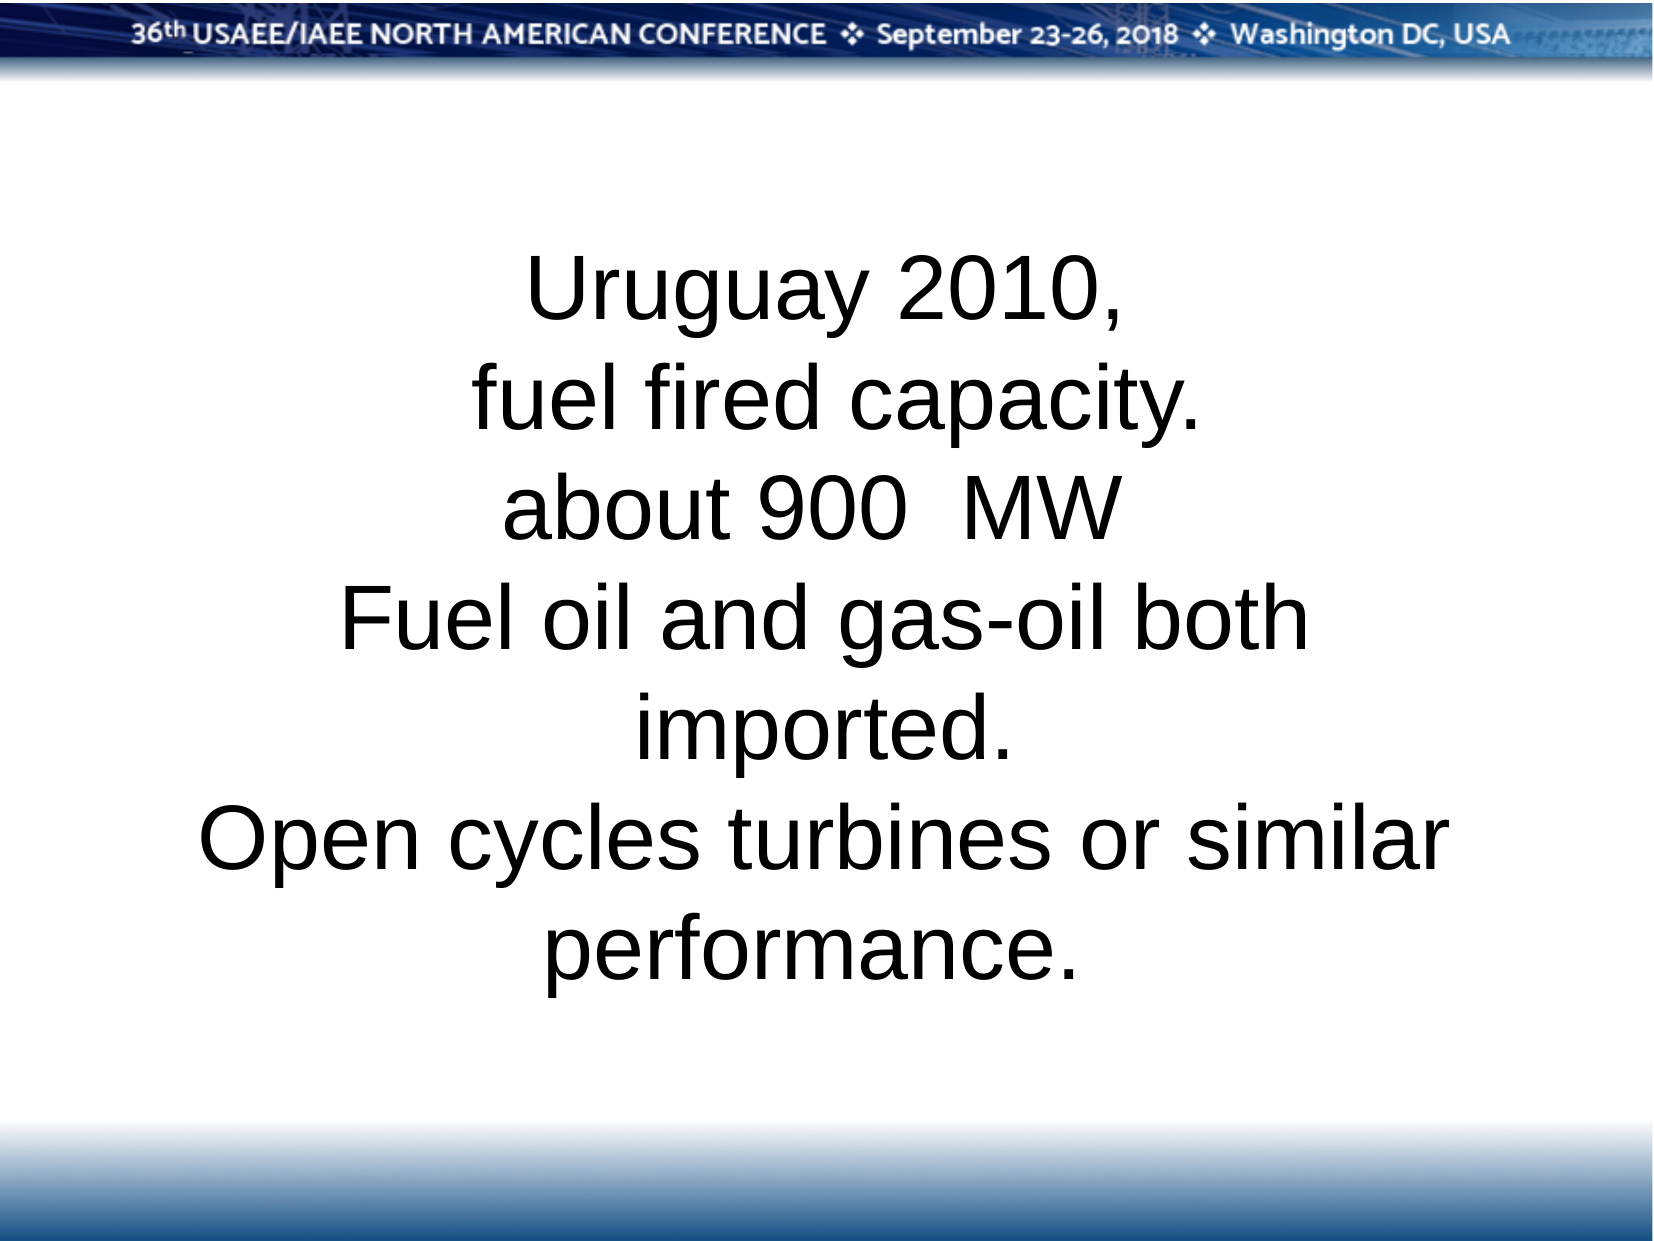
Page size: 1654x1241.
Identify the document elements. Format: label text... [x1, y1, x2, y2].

picture [0, 3, 1653, 1241]
title Uruguay 2010, fuel fired capacity. about 900 MW Fuel oil and gas-oil both imported. Open cycles turbines or similar performance. [105, 225, 1511, 1111]
